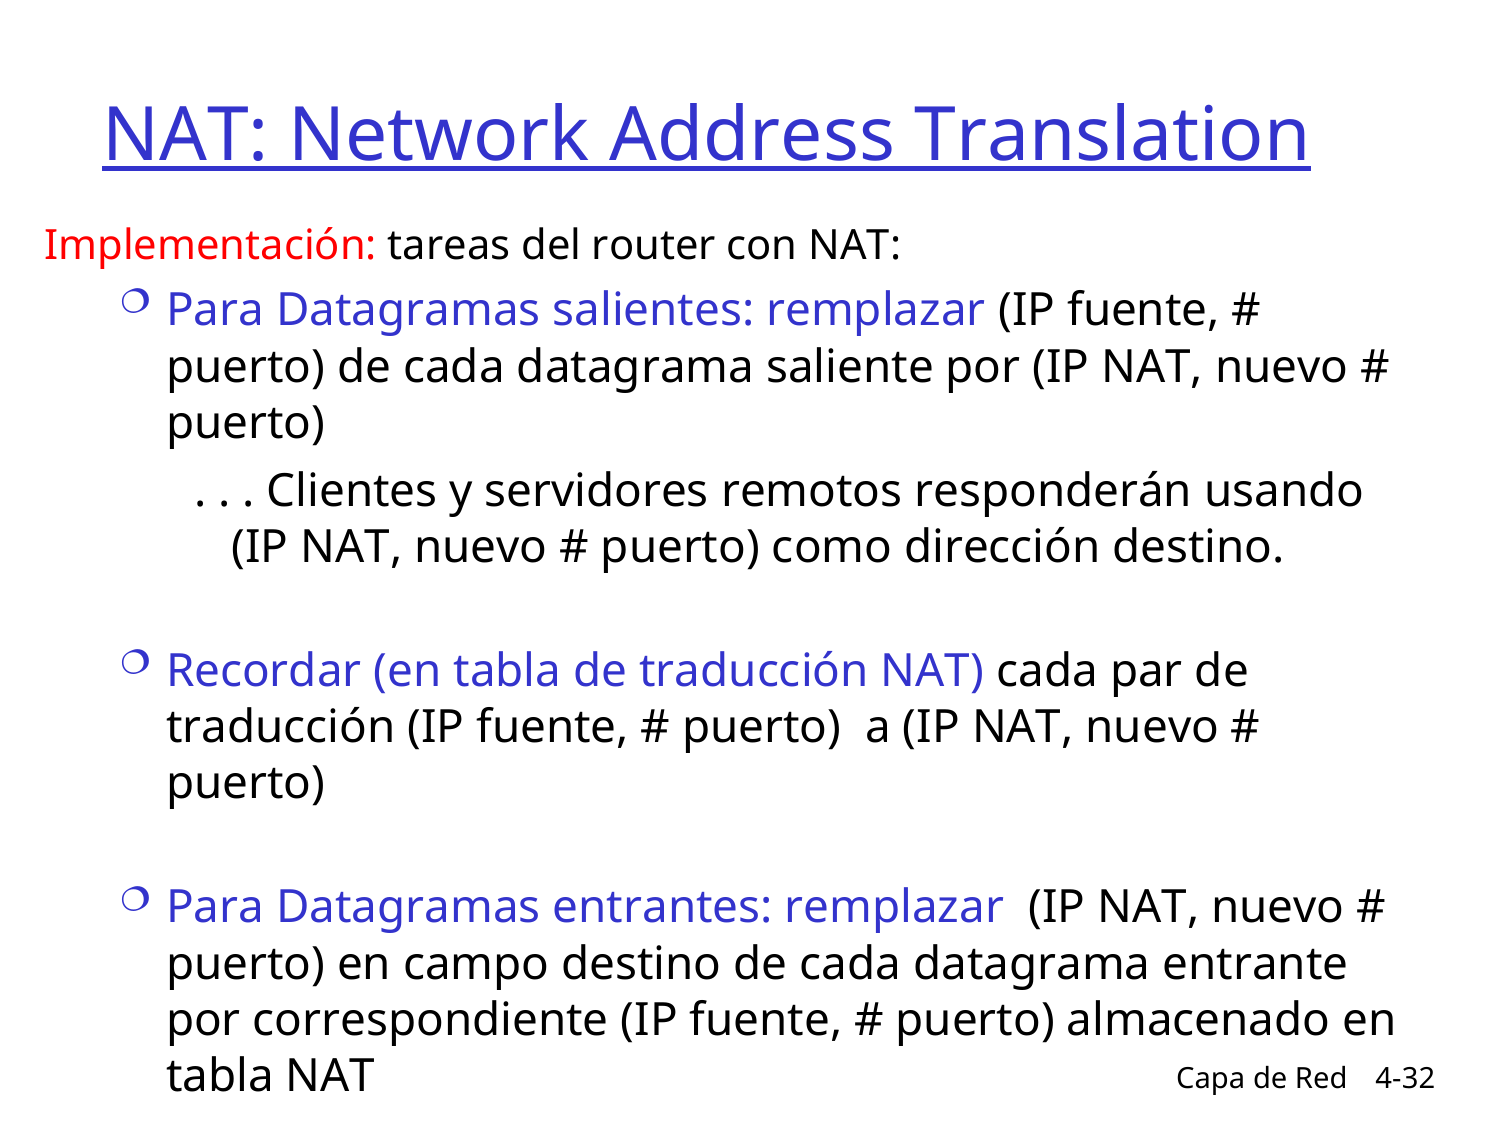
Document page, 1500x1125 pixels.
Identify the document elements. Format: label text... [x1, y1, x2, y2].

list Implementación: tareas del router con NAT: Para Datagramas salientes: remplazar (IP fuente, # puerto) de cada datagrama saliente por (IP NAT, nuevo # puerto) . . . Clientes y servidores remotos responderán usando (IP NAT, nuevo # puerto) como dirección destino. Recordar (en tabla de traducción NAT) cada par de traducción (IP fuente, # puerto) a (IP NAT, nuevo # puerto) Para Datagramas entrantes: remplazar (IP NAT, nuevo # puerto) en campo destino de cada datagrama entrante por correspondiente (IP fuente, # puerto) almacenado en tabla NAT [29, 210, 1437, 1069]
title NAT: Network Address Translation [87, 37, 1395, 210]
